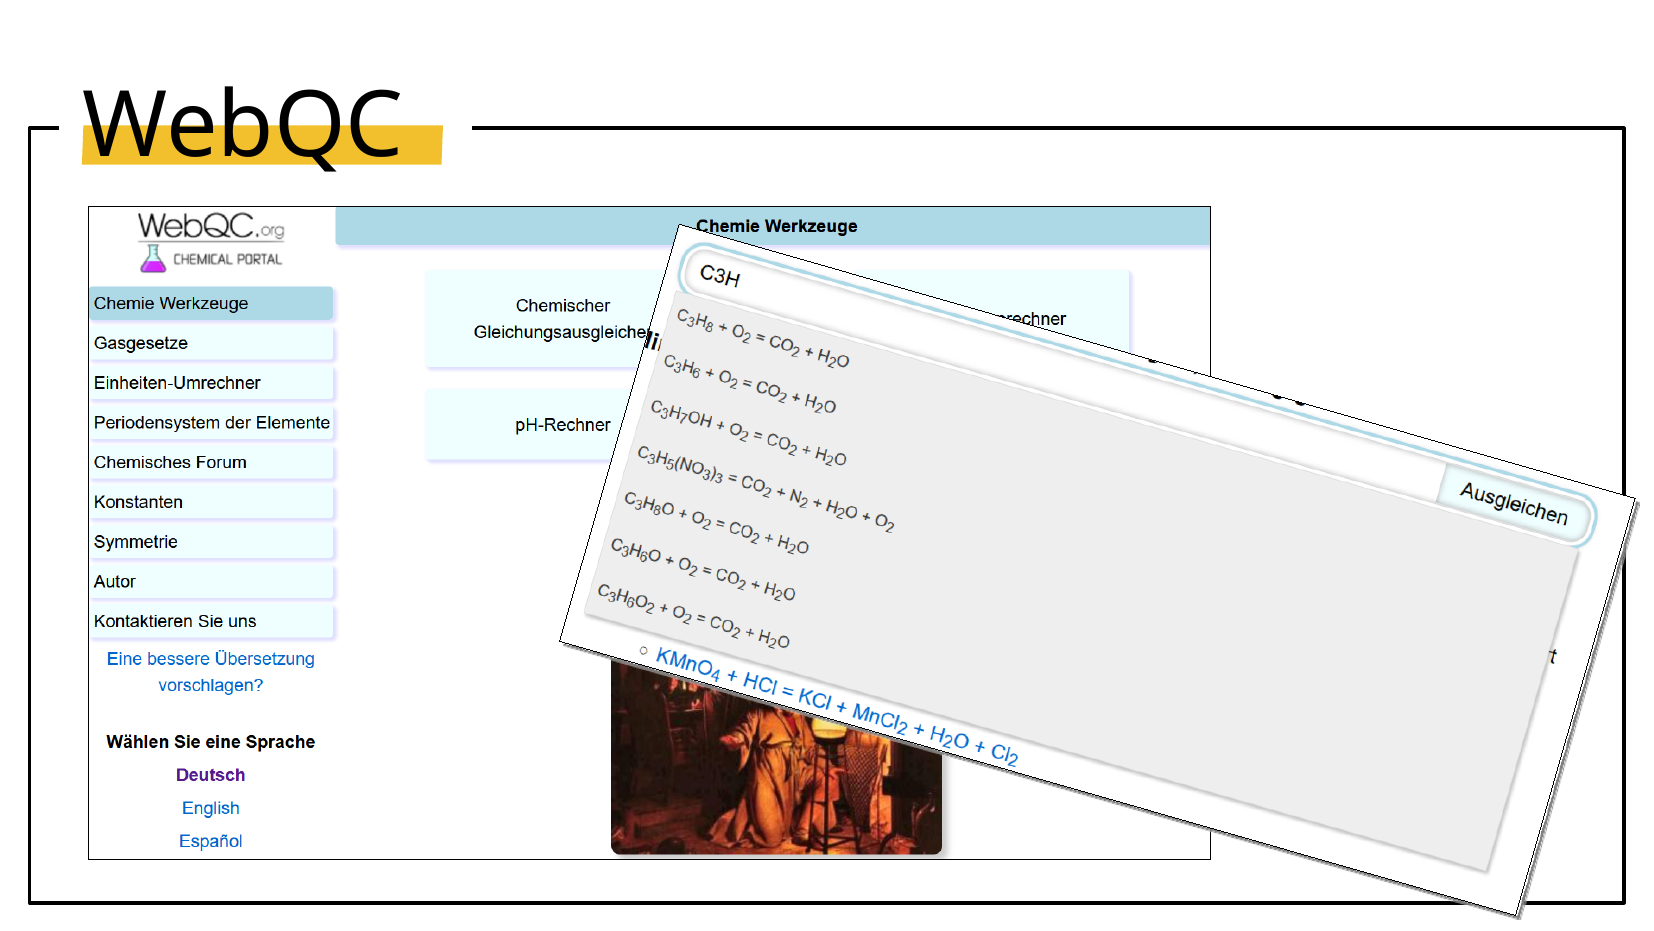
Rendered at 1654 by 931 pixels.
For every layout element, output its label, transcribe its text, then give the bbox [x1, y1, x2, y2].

picture [88, 206, 1636, 916]
title WebQC [82, 42, 1571, 199]
